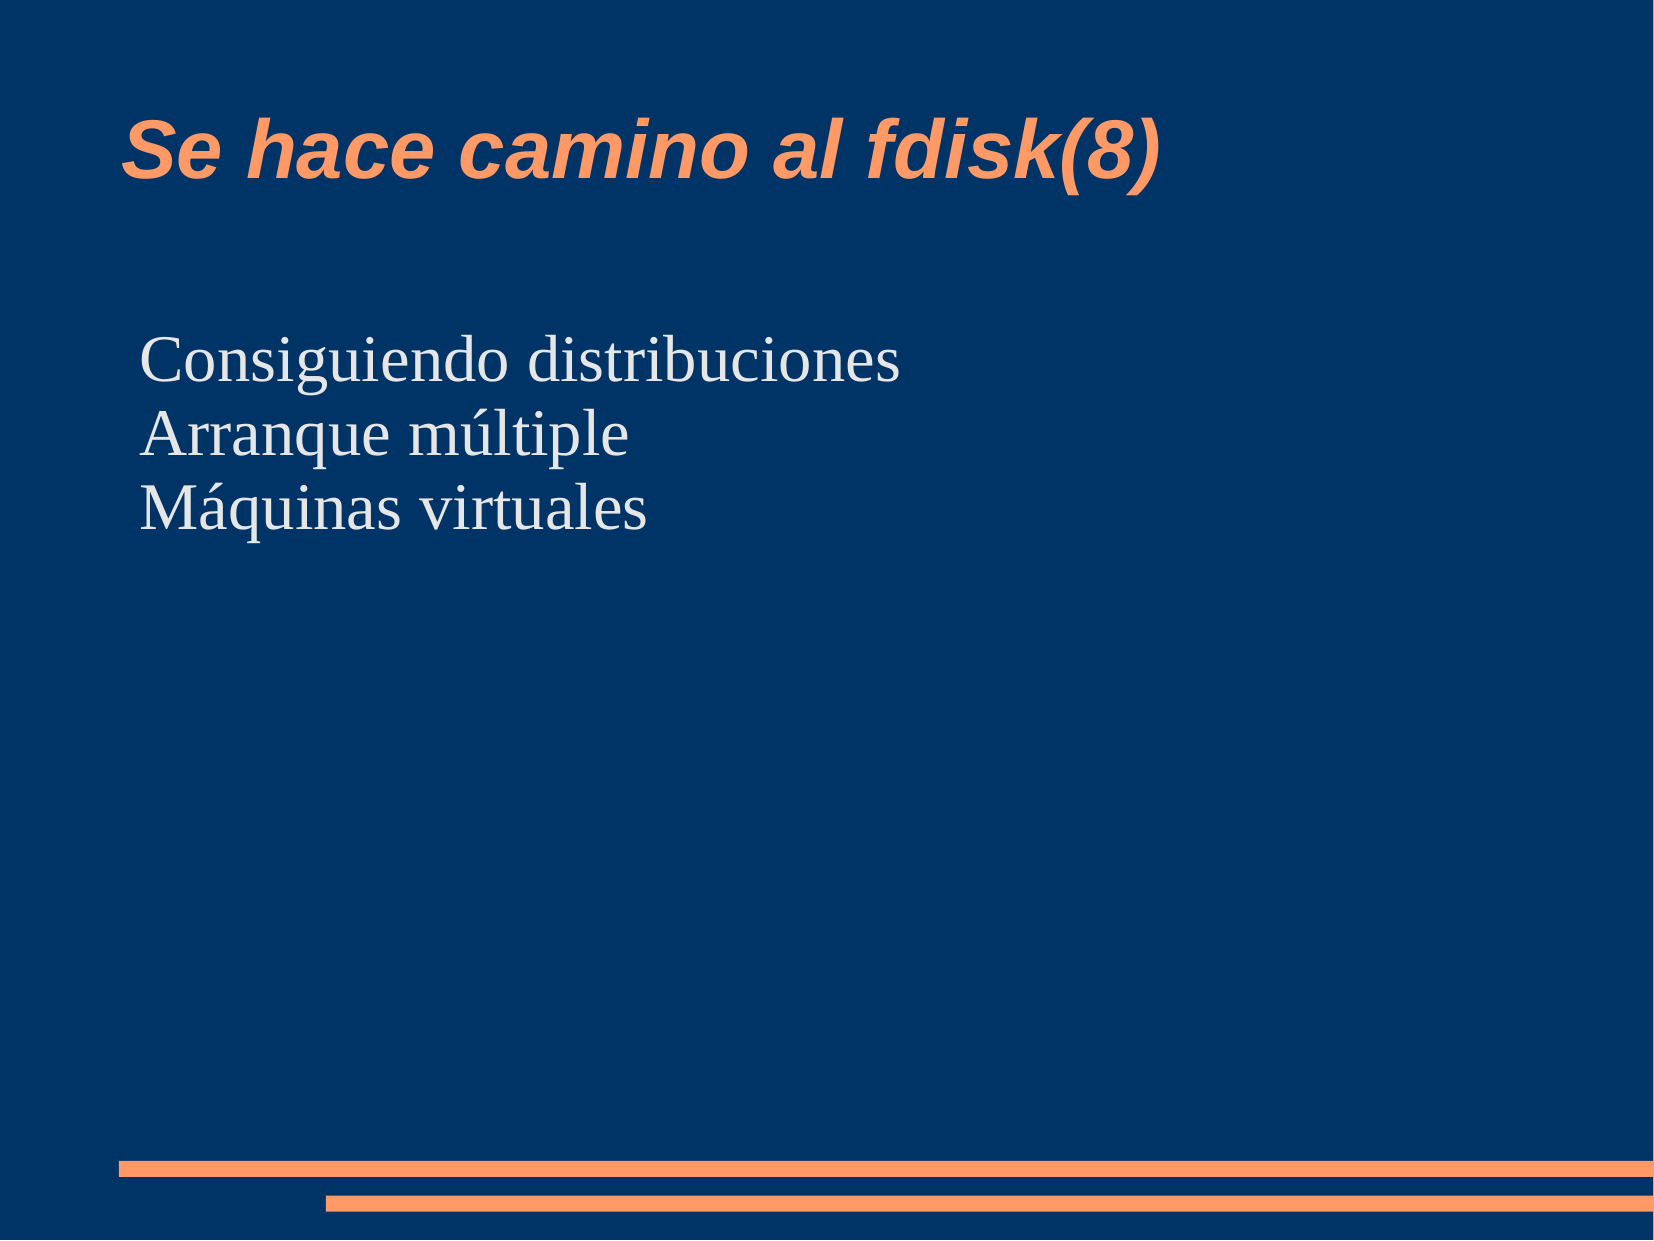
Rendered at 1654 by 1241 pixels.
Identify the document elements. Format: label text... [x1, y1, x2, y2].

list Consiguiendo distribuciones Arranque múltiple Máquinas virtuales [121, 322, 1561, 1133]
title Se hace camino al fdisk(8) [121, 46, 1534, 254]
